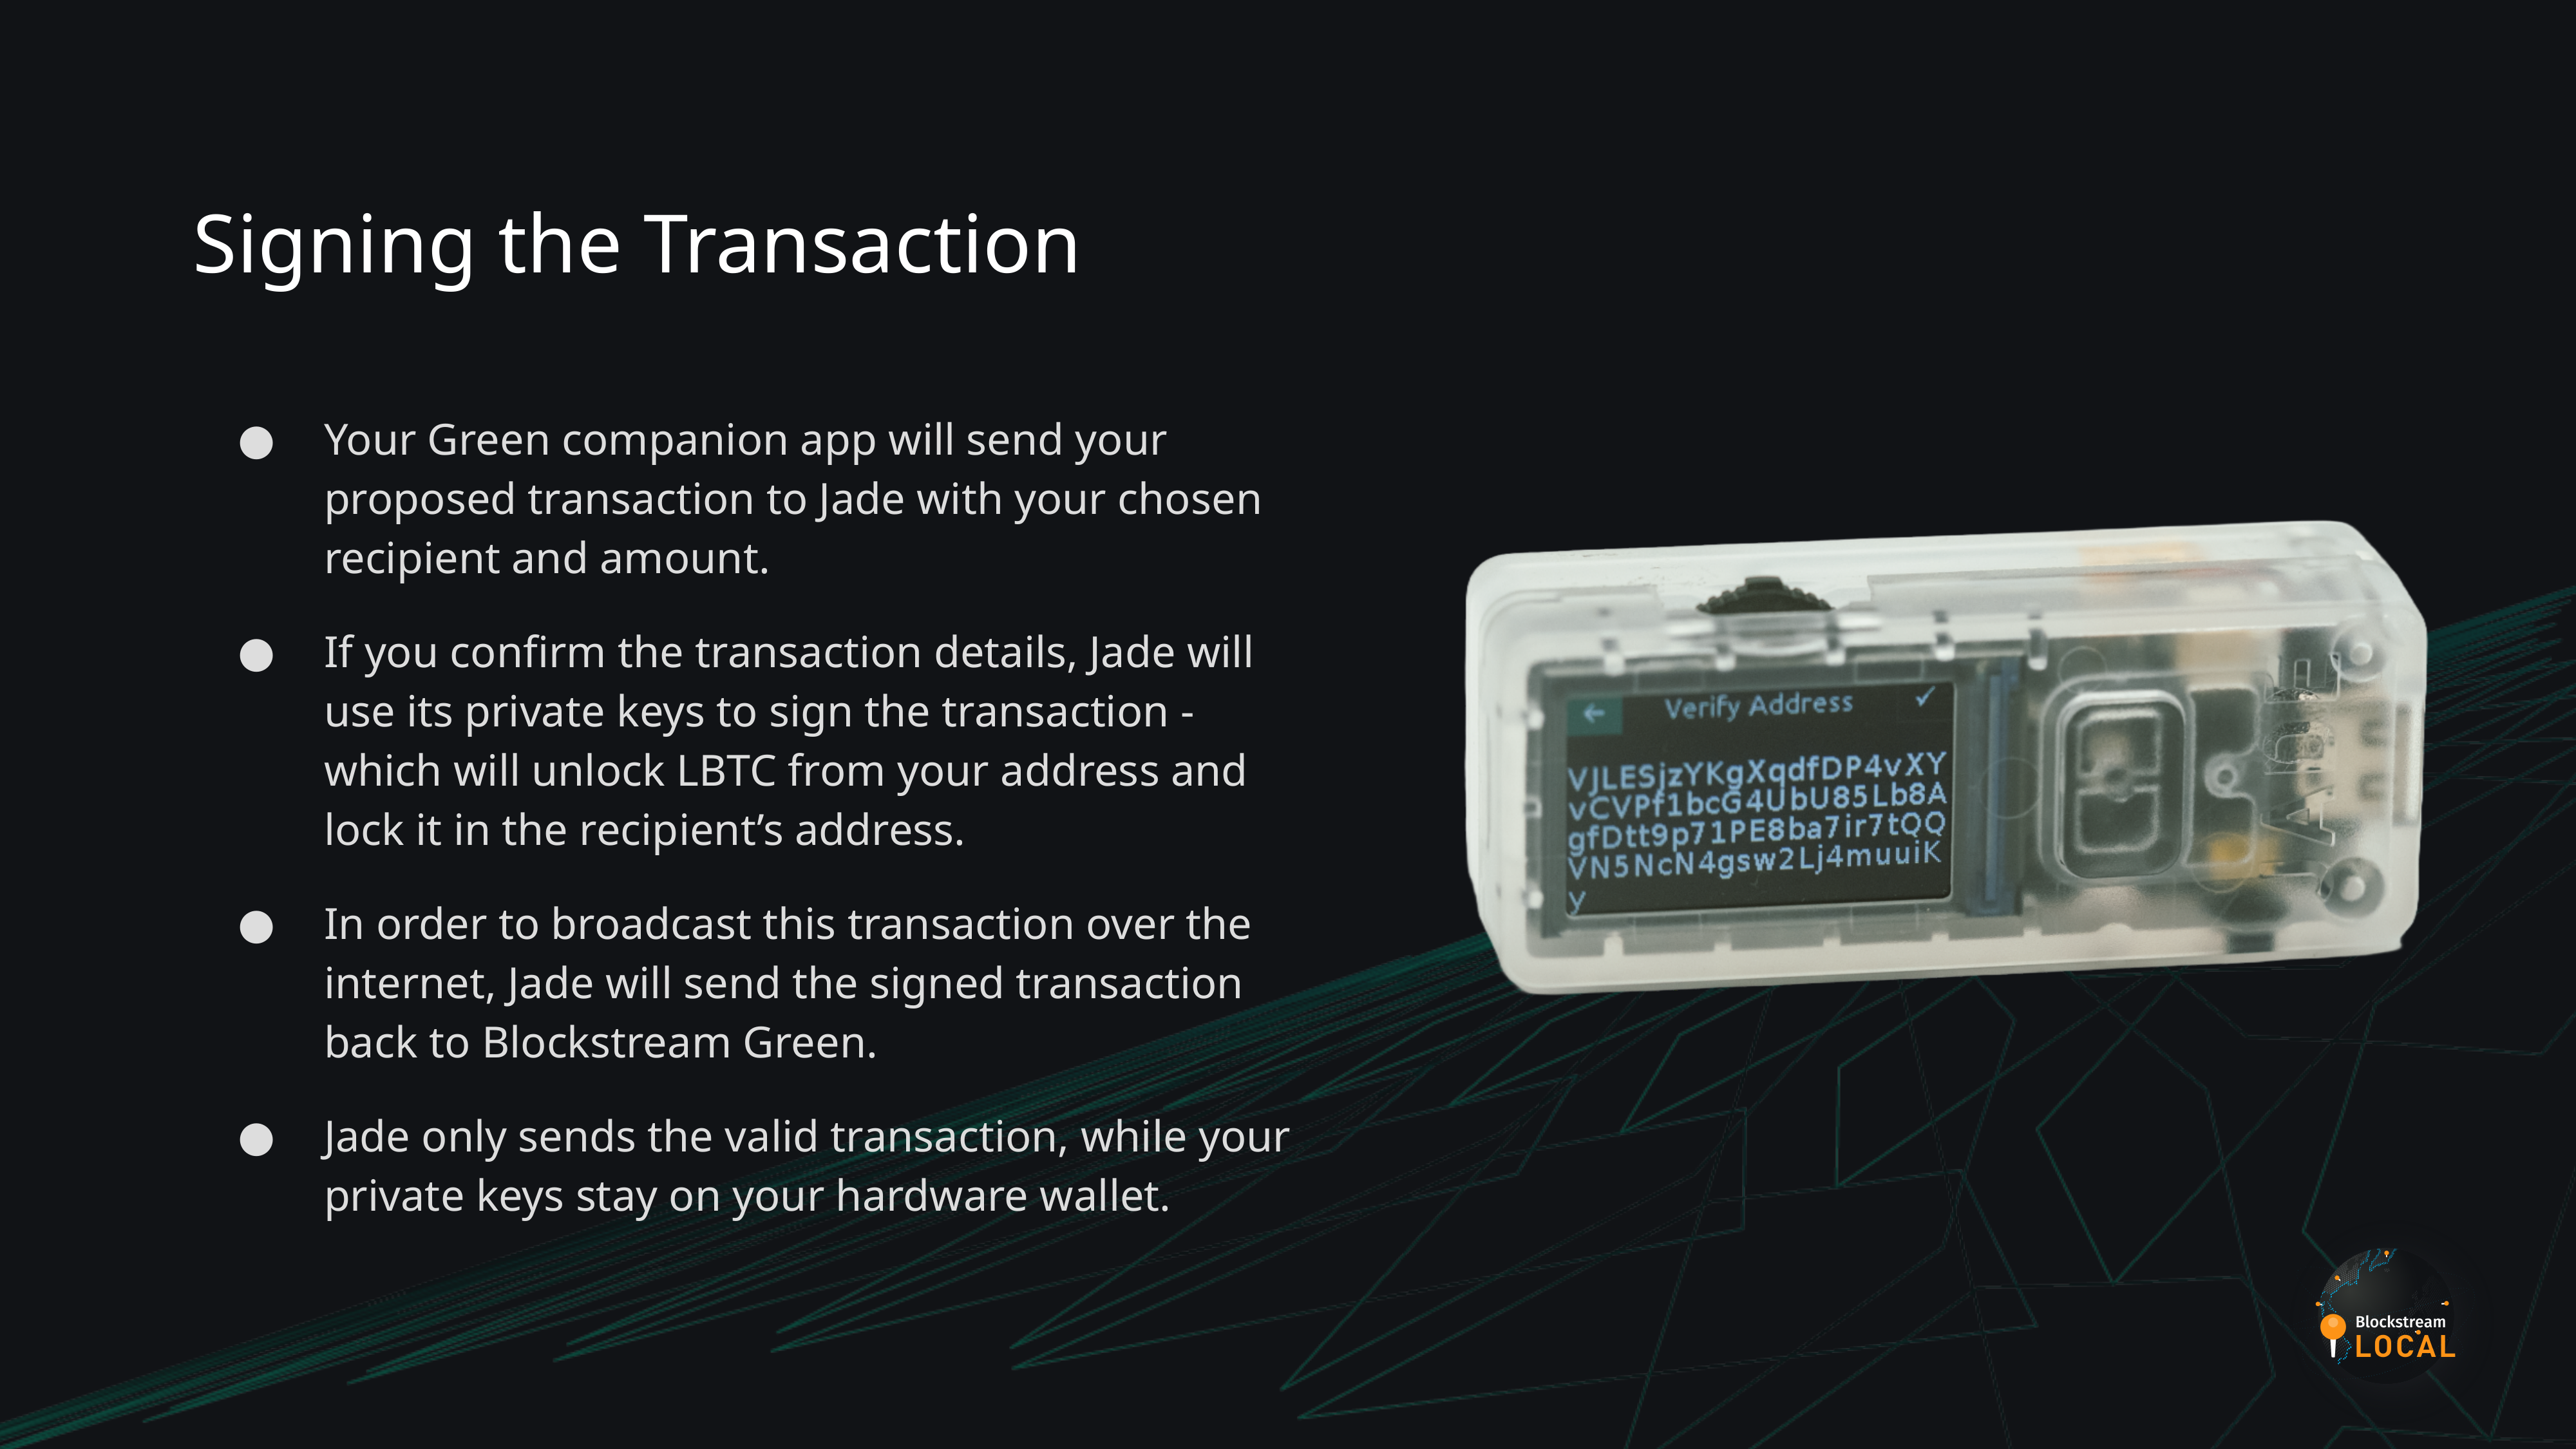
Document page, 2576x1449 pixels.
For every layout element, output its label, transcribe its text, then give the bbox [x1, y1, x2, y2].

text_box Your Green companion app will send your proposed transaction to Jade with your chosen recipient and amount. If you confirm the transaction details, Jade will use its private keys to sign the transaction - which will unlock LBTC from your address and lock it in the recipient’s address. In order to broadcast this transaction over the internet, Jade will send the signed transaction back to Blockstream Green. Jade only sends the valid transaction, while your private keys stay on your hardware wallet. [180, 378, 1343, 1245]
picture [0, 62, 2576, 1449]
list Signing the Transaction [180, 188, 905, 314]
